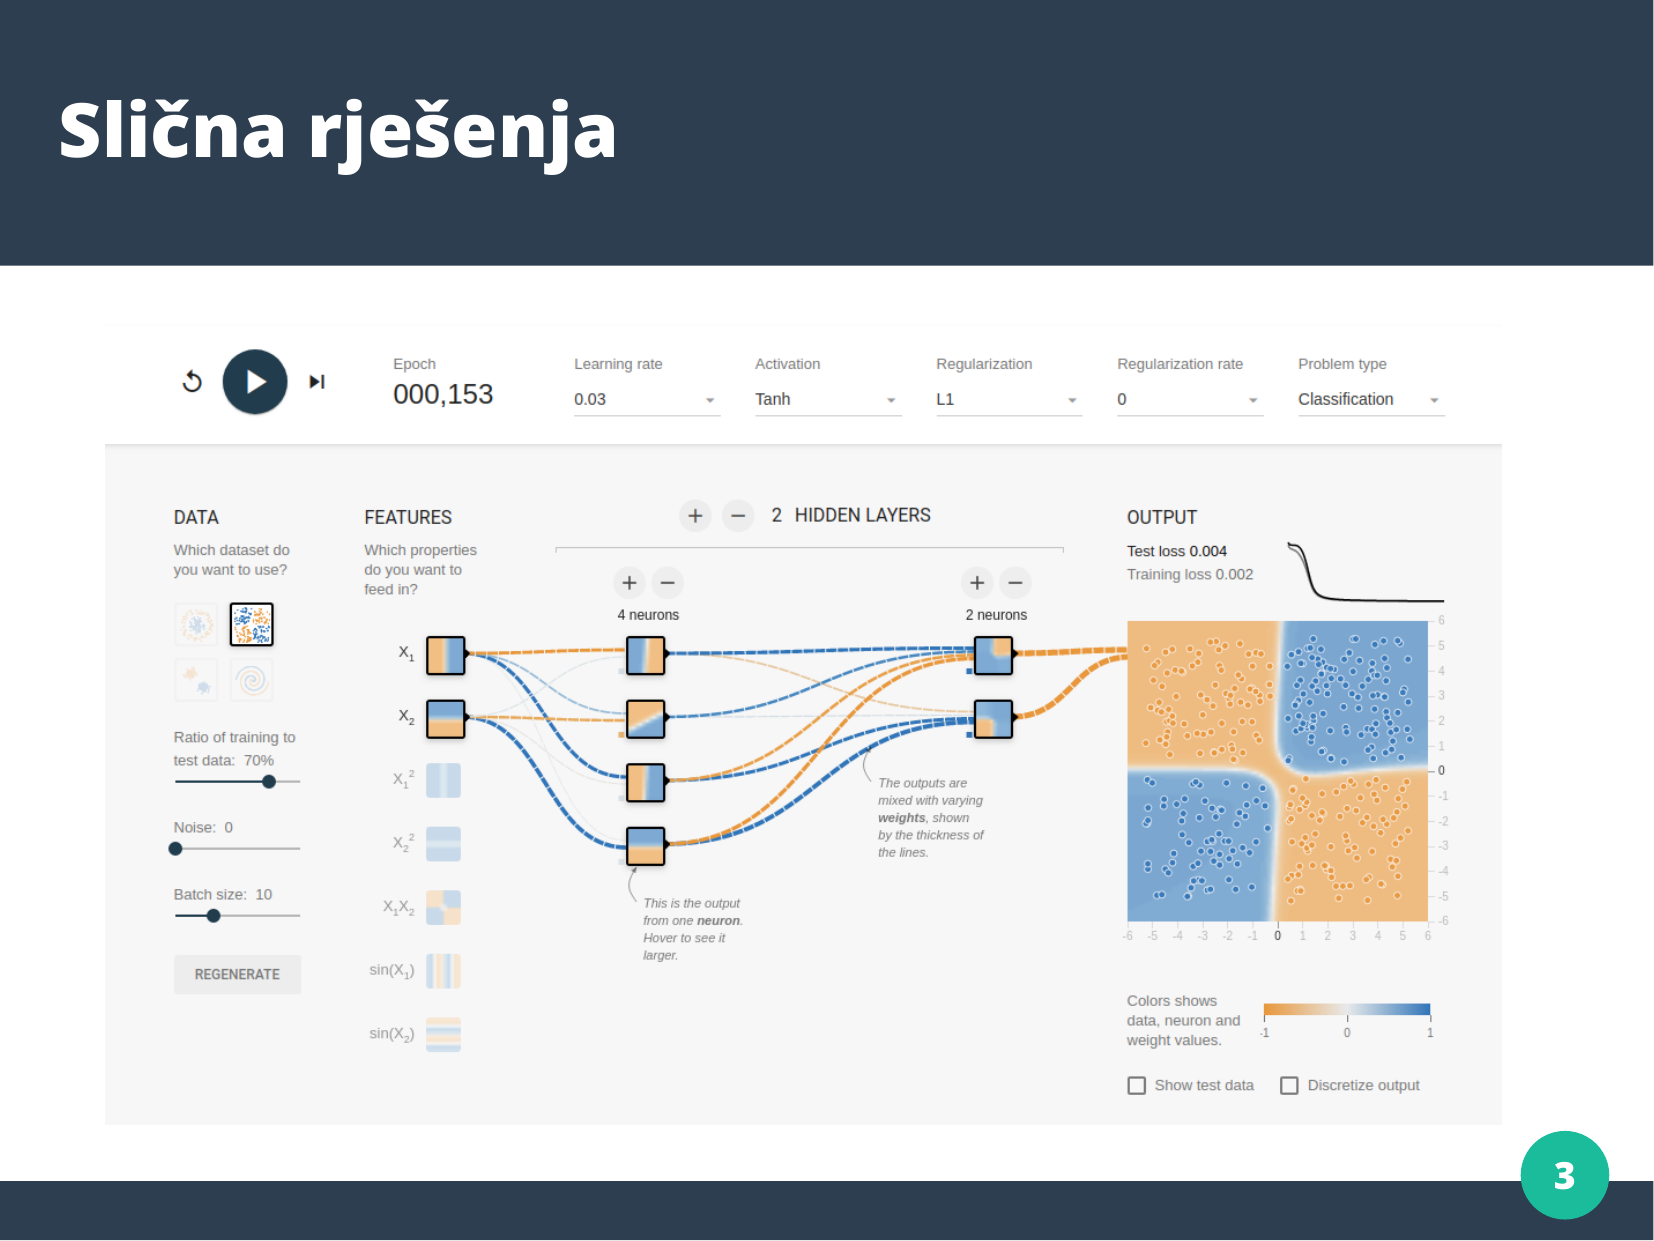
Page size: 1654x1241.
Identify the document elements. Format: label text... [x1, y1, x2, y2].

title Slična rješenja [59, 49, 1595, 207]
picture [105, 324, 1502, 1126]
